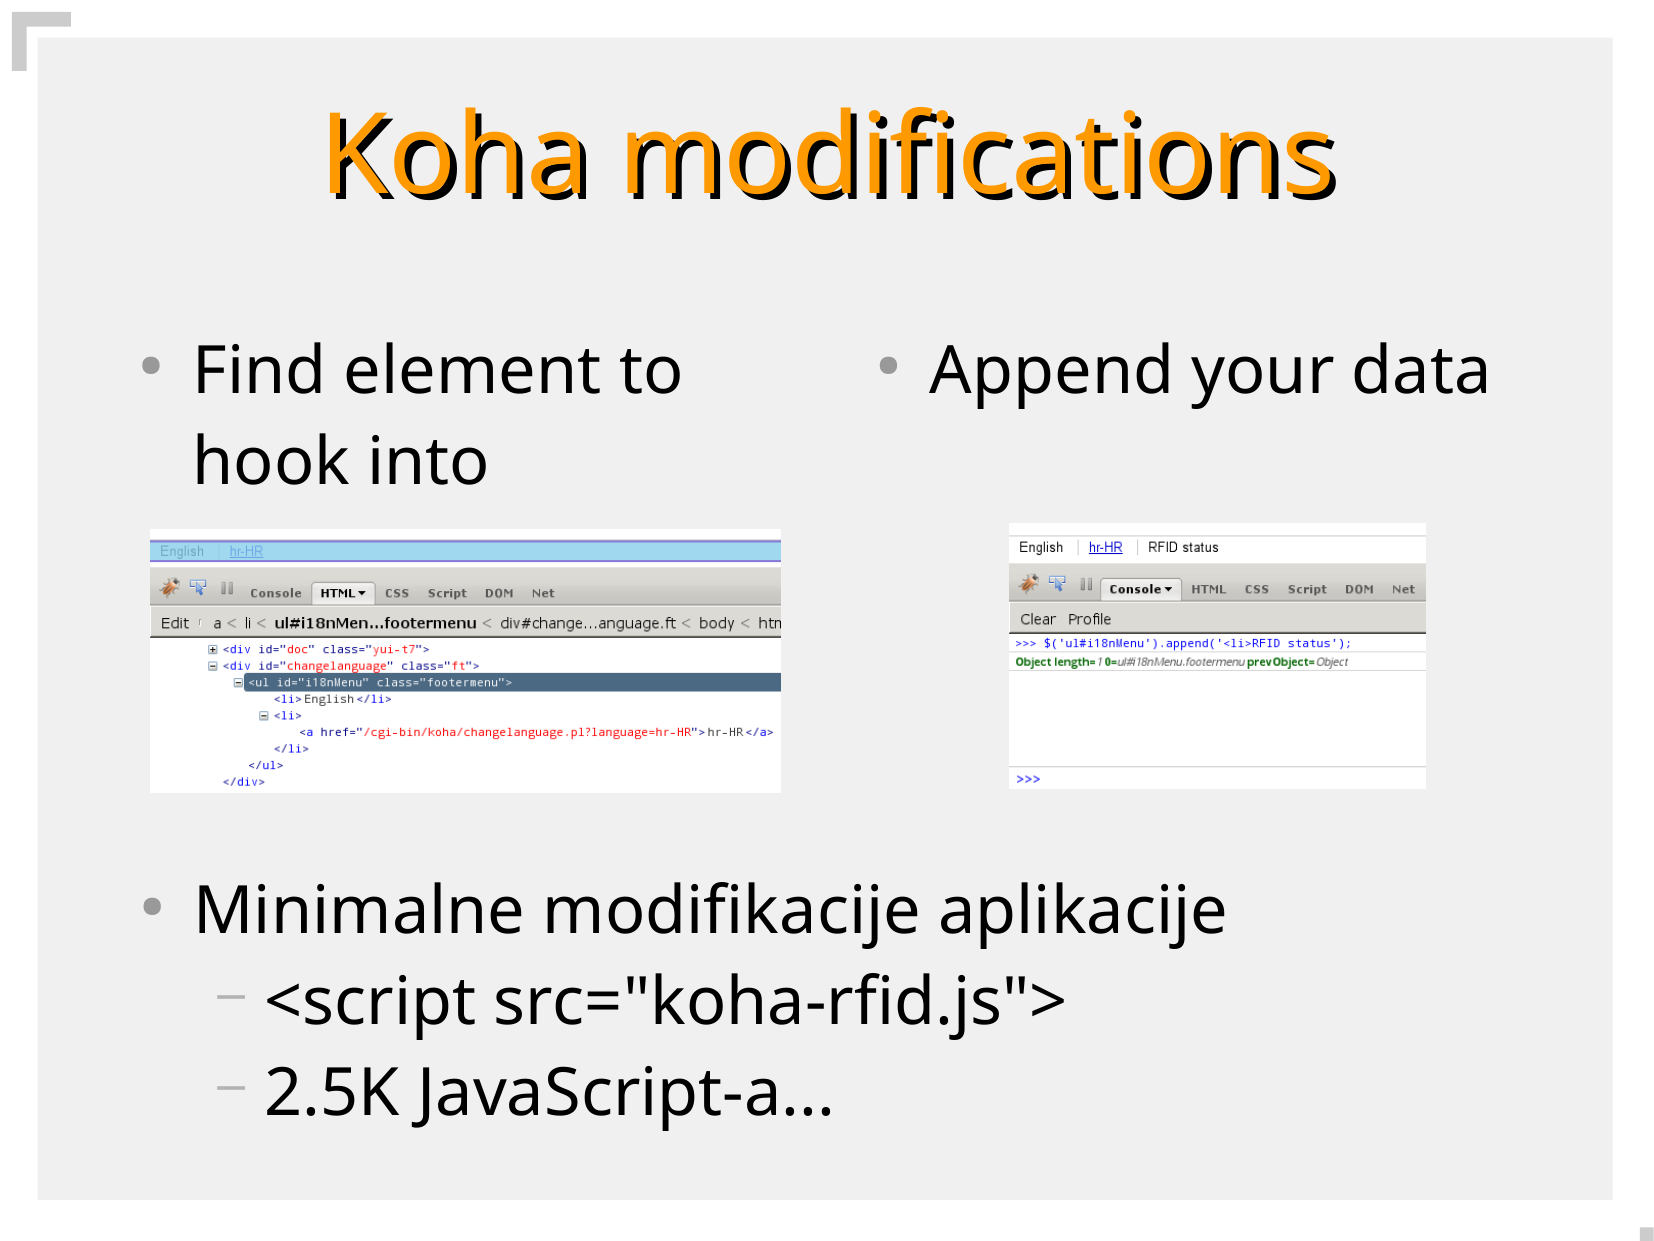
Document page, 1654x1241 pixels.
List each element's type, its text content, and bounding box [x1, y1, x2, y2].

picture [1009, 523, 1426, 789]
list Minimalne modifikacije aplikacije <script src="koha-rfid.js"> 2.5K JavaScript-a... [122, 862, 1501, 1241]
picture [150, 529, 781, 793]
title Koha modifications [121, 46, 1534, 254]
list Find element to hook into [121, 322, 824, 751]
list Append your data [858, 322, 1562, 751]
